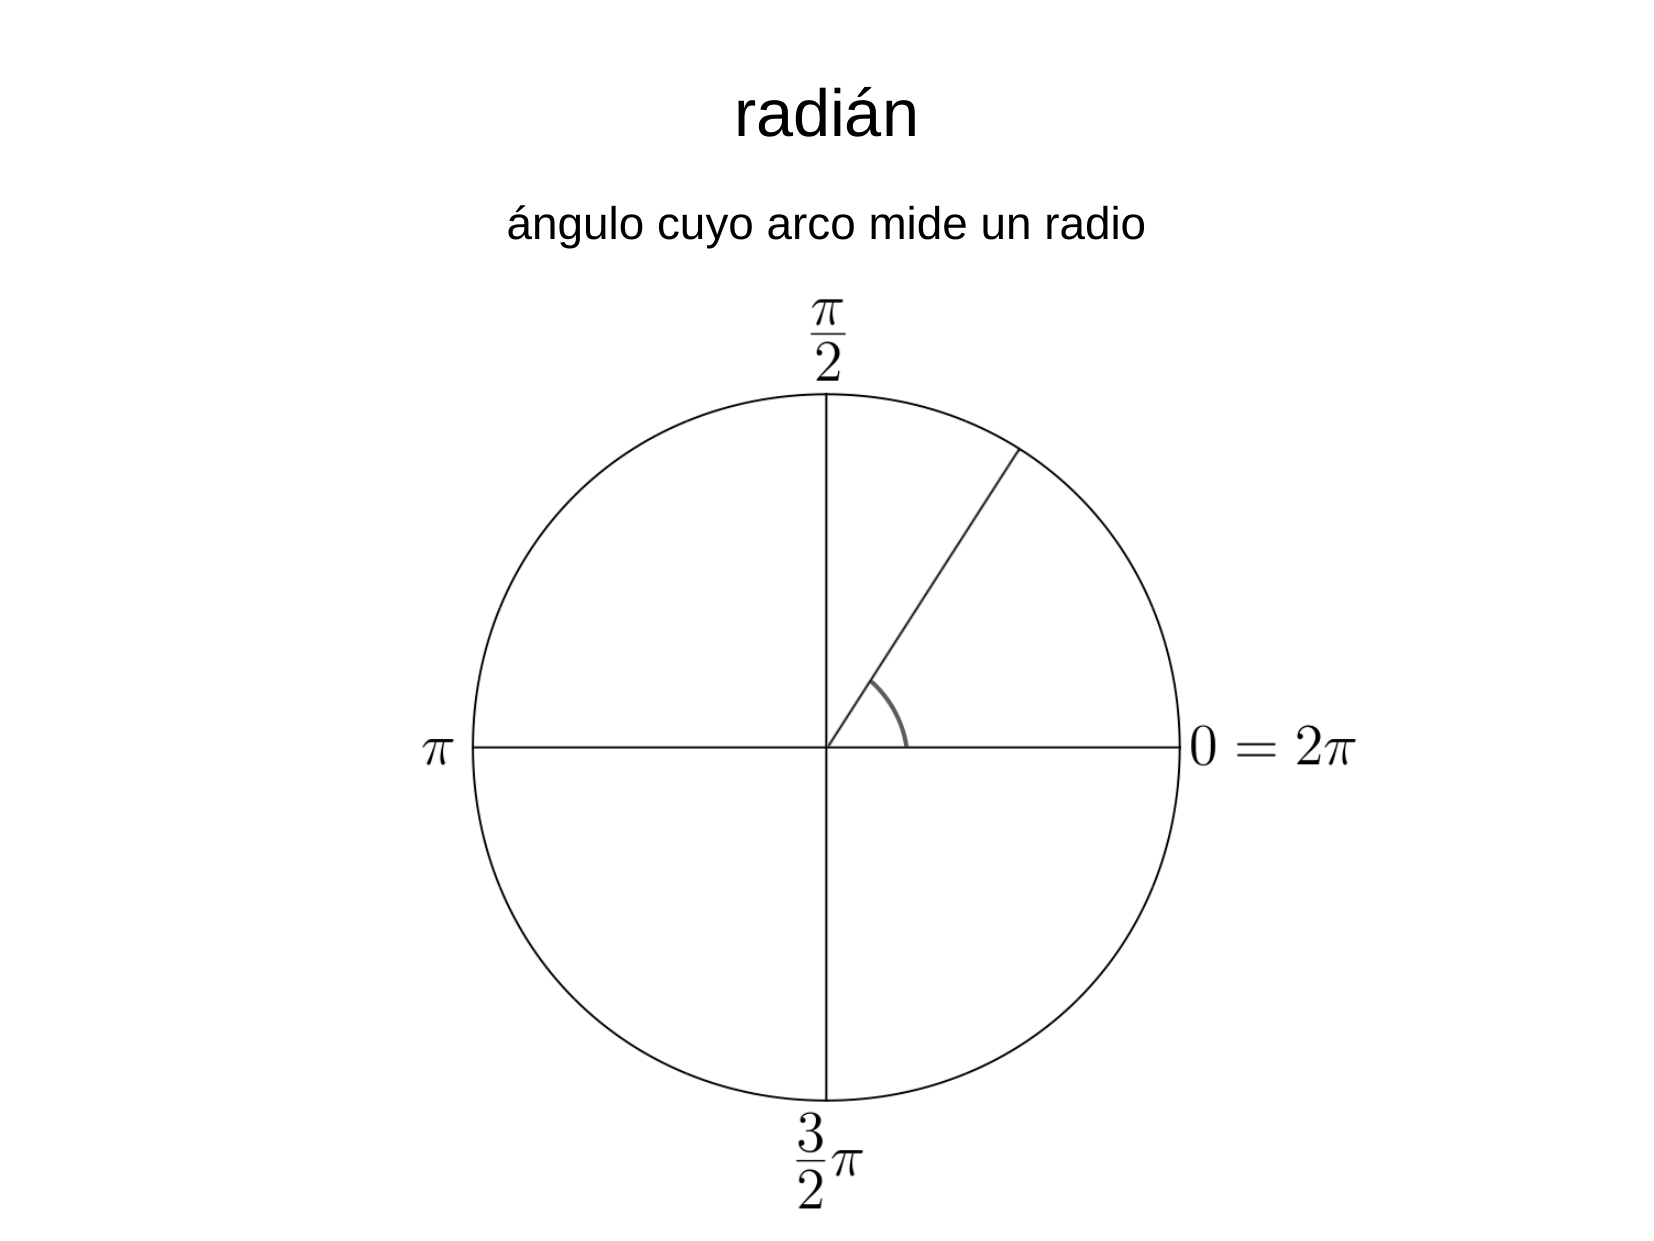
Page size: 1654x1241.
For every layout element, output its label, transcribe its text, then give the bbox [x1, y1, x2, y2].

picture [288, 295, 1365, 1215]
title radián [82, 49, 1571, 178]
subtitle ángulo cuyo arco mide un radio [82, 181, 1571, 266]
